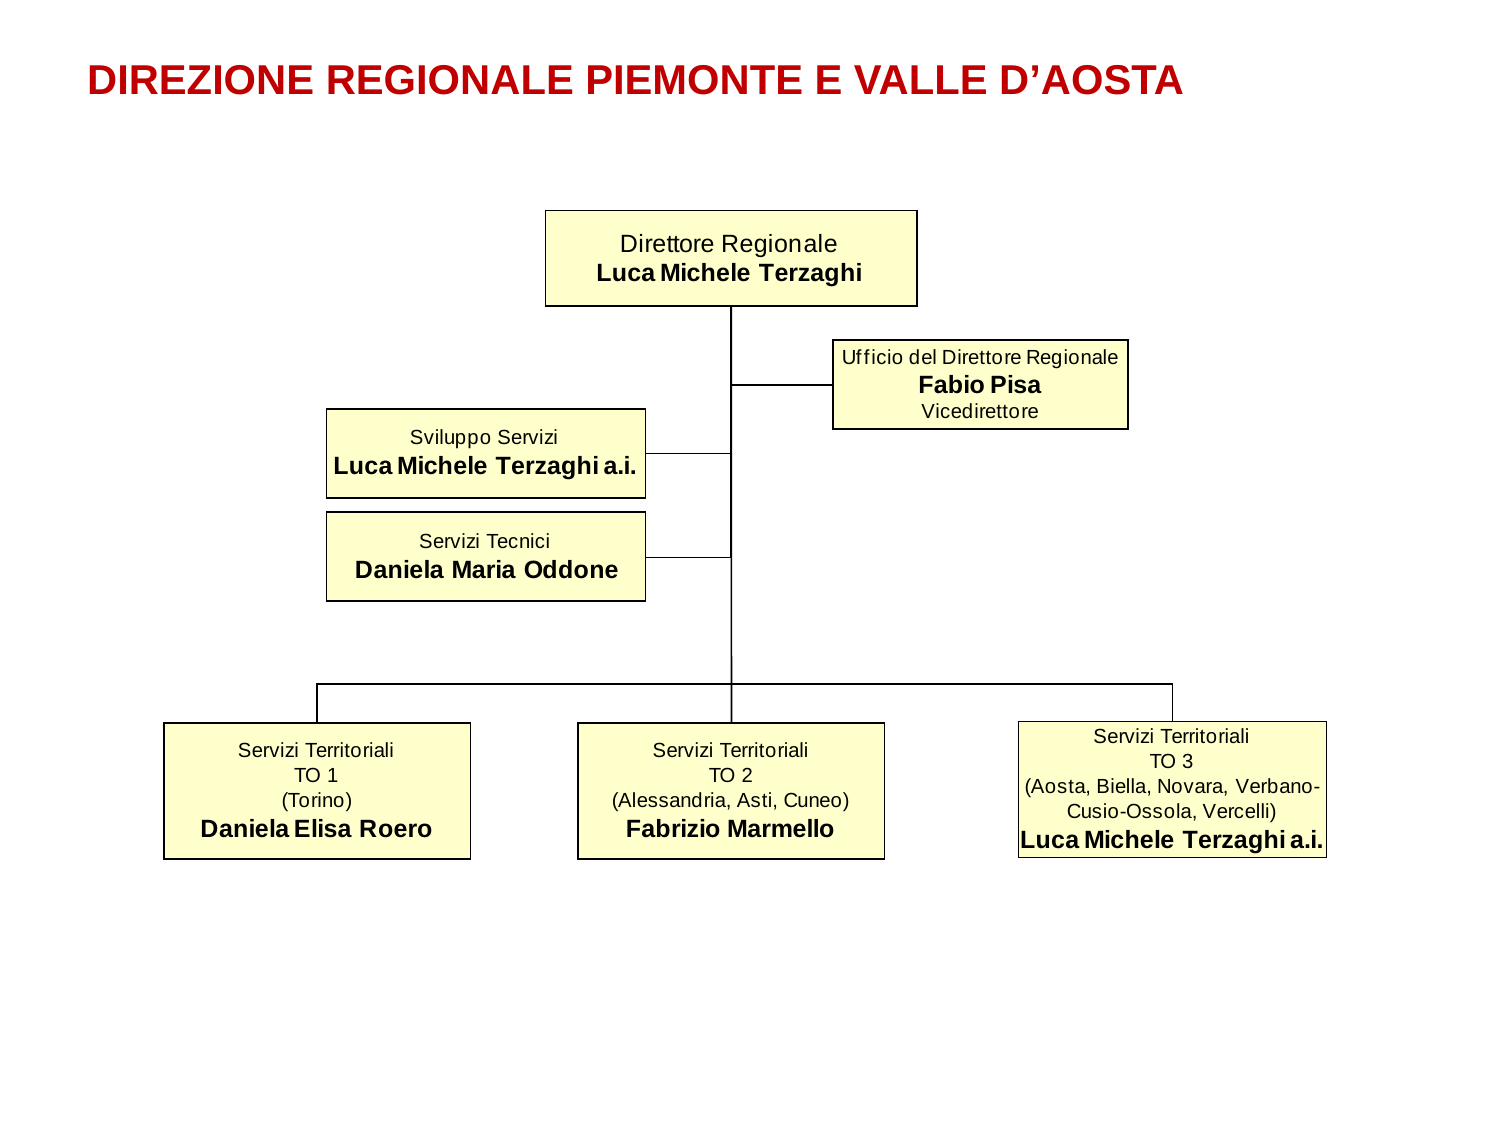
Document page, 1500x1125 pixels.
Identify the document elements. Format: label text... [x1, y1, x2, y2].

picture [161, 208, 1339, 860]
title DIREZIONE REGIONALE PIEMONTE E VALLE D’AOSTA [72, 45, 1462, 128]
